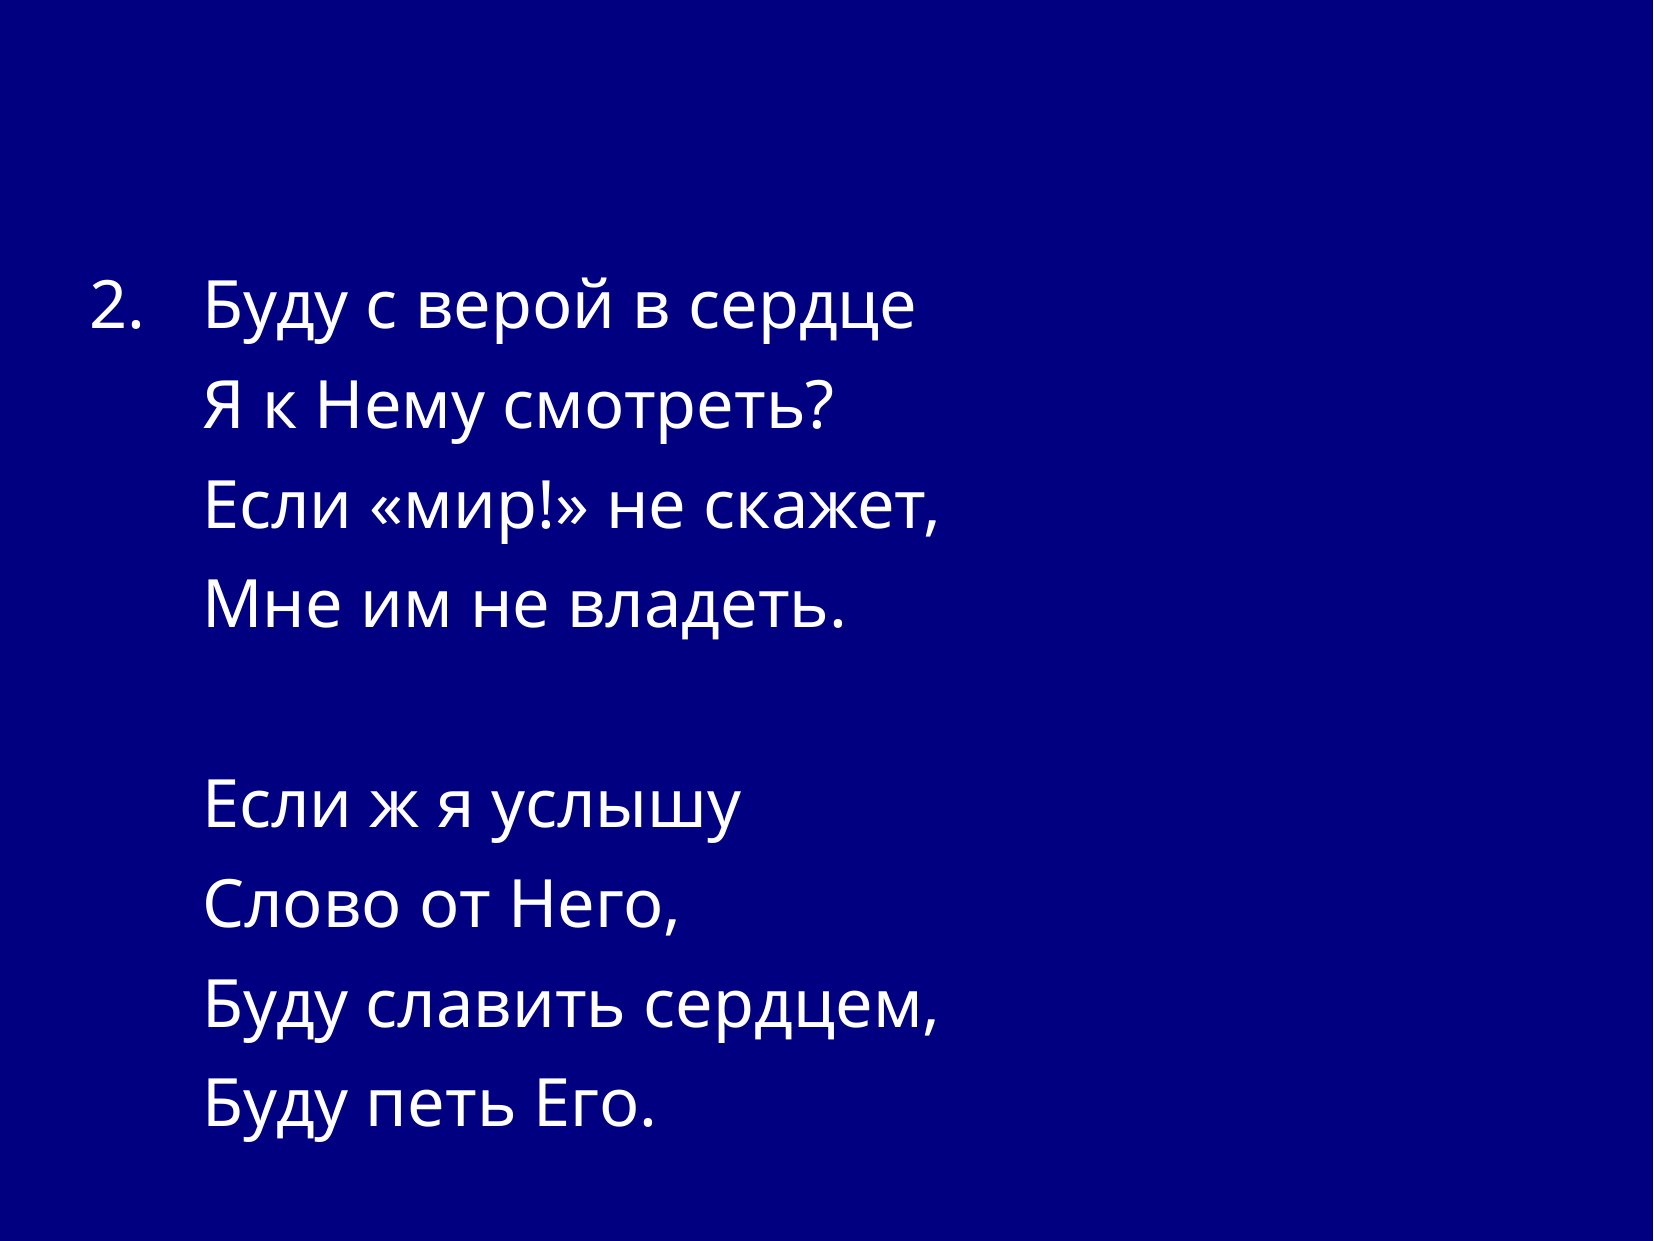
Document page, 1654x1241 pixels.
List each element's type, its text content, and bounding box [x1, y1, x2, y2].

text_box 2. Буду с верой в сердце Я к Нему смотреть? Если «мир!» не скажет, Мне им не владеть. Если ж я услышу Слово от Него, Буду славить сердцем, Буду петь Его. [75, 150, 1576, 1163]
